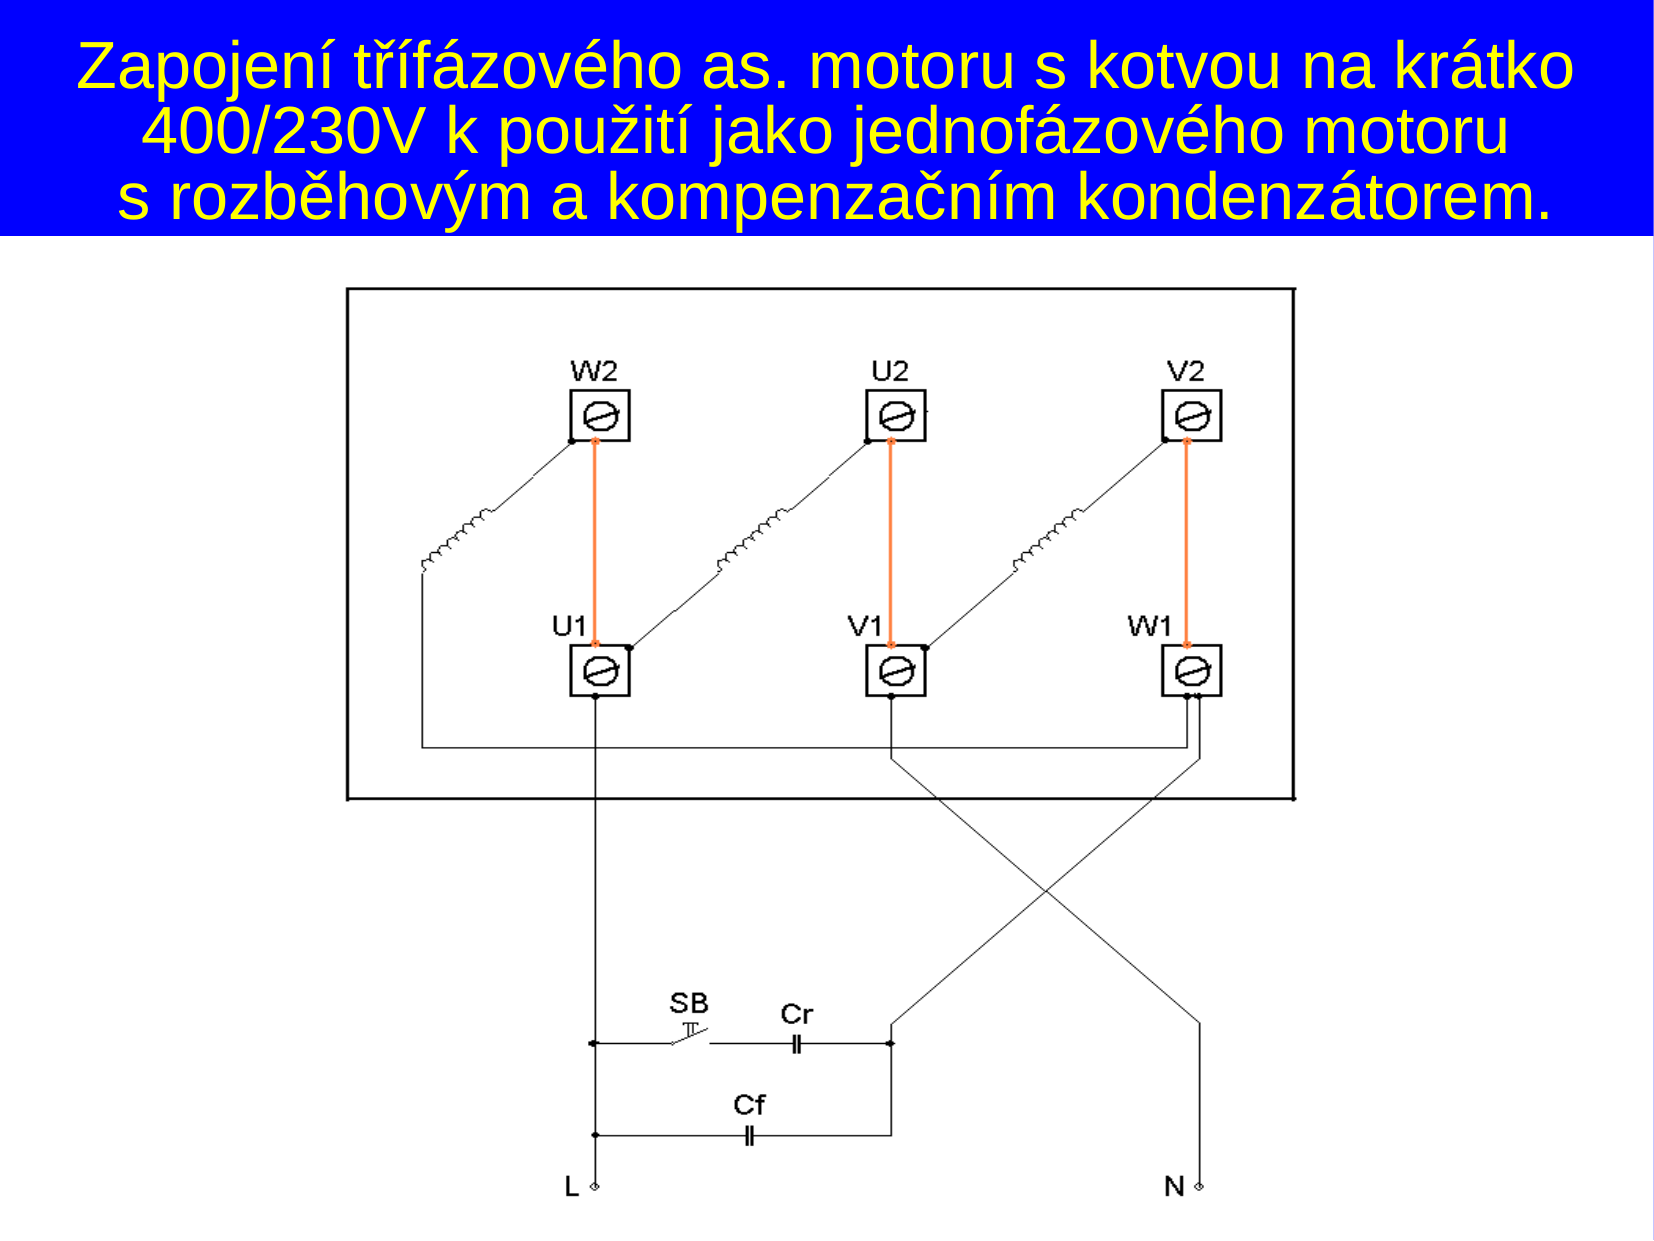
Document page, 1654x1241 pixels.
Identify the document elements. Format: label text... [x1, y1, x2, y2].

picture [0, 236, 1654, 1241]
title Zapojení třífázového as. motoru s kotvou na krátko 400/230V k použití jako jednofázového motoru s rozběhovým a kompenzačním kondenzátorem. [0, 0, 1654, 236]
